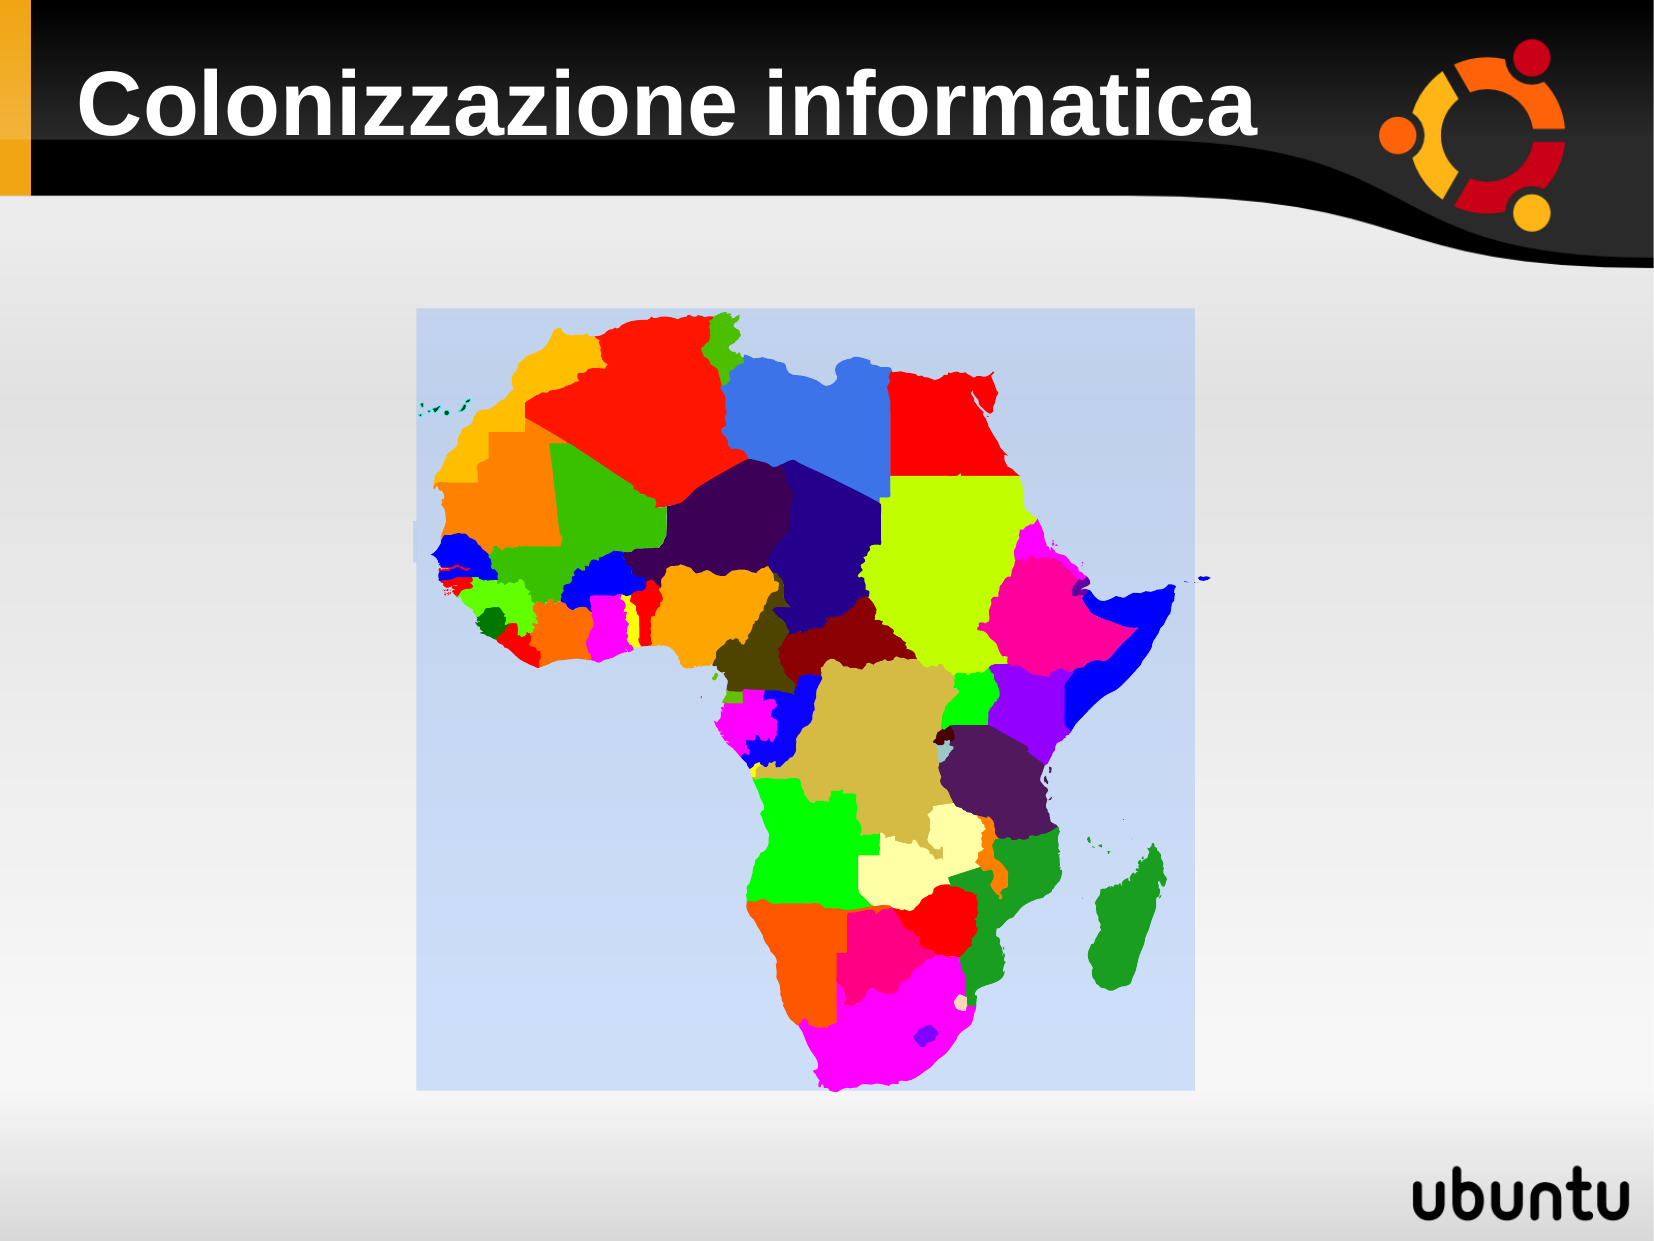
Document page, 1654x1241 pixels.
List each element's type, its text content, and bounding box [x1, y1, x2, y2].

picture [0, 0, 1654, 1241]
title Colonizzazione informatica [76, 7, 1565, 200]
